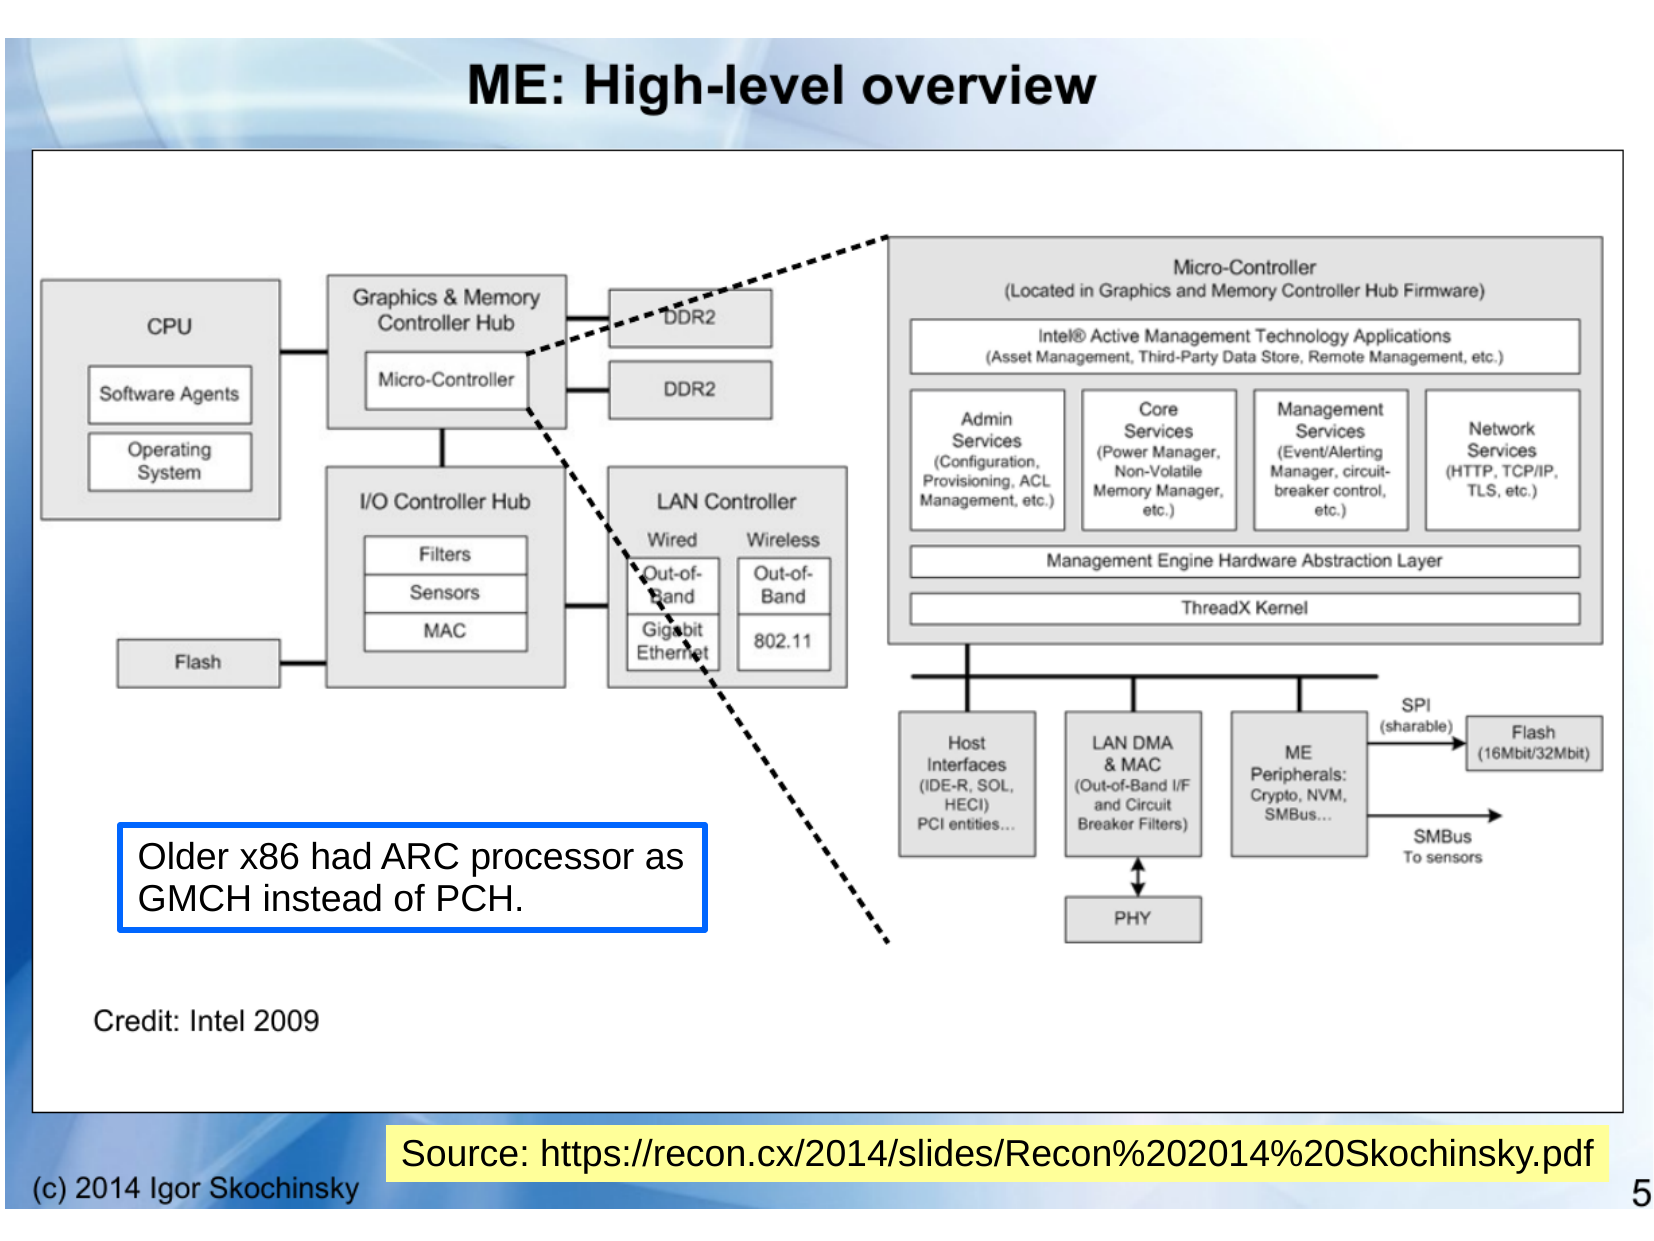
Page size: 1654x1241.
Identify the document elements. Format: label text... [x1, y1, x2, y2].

text_box Older x86 had ARC processor as GMCH instead of PCH. [120, 825, 706, 917]
text_box Source: https://recon.cx/2014/slides/Recon%202014%20Skochinsky.pdf [386, 1125, 1610, 1182]
picture [5, 38, 1654, 1209]
